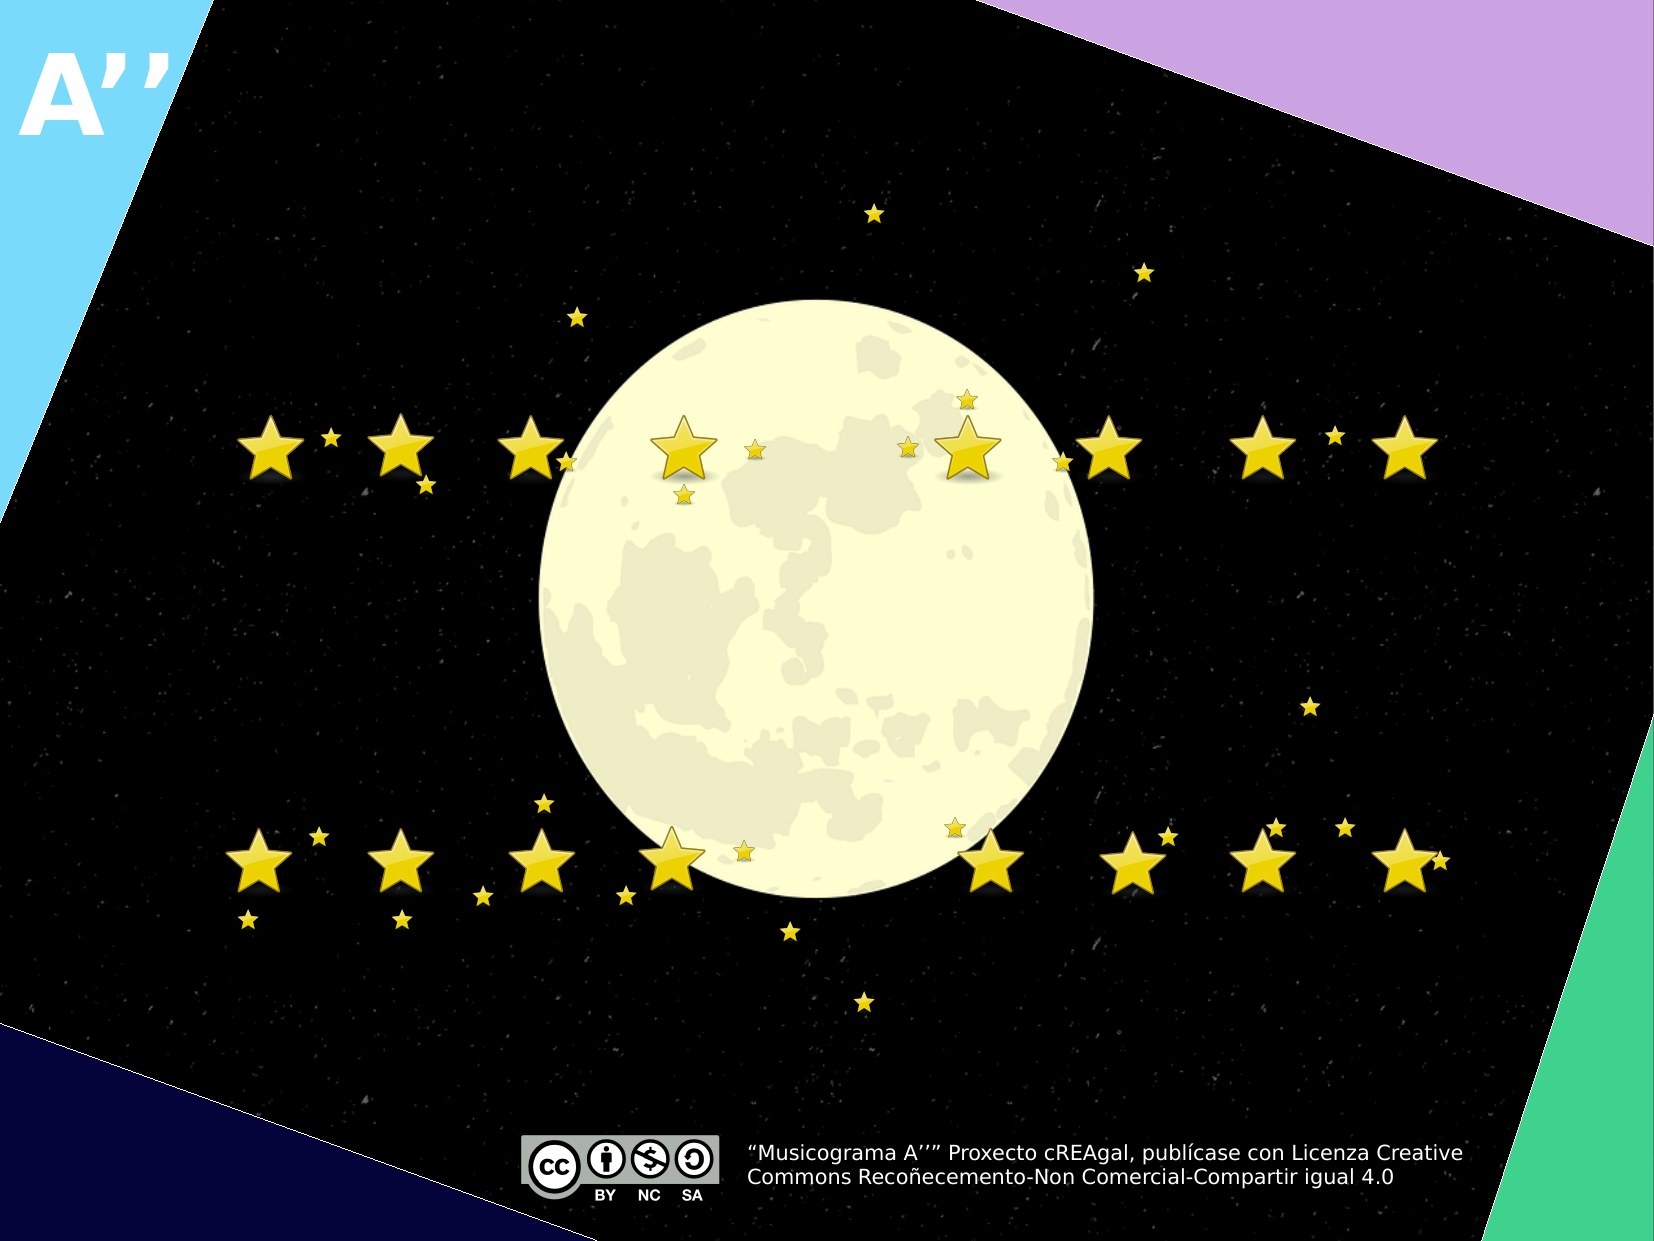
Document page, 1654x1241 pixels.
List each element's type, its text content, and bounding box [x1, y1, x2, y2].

text_box “Musicograma A’’” Proxecto cREAgal, publícase con Licenza Creative Commons Recoñecemento-Non Comercial-Compartir igual 4.0 [732, 1133, 1512, 1236]
text_box A’’ [3, 23, 252, 343]
text_box [0, 0, 214, 523]
text_box [0, 1023, 599, 1241]
picture [0, 0, 1654, 1241]
text_box [976, 0, 1654, 247]
text_box [1481, 713, 1654, 1241]
